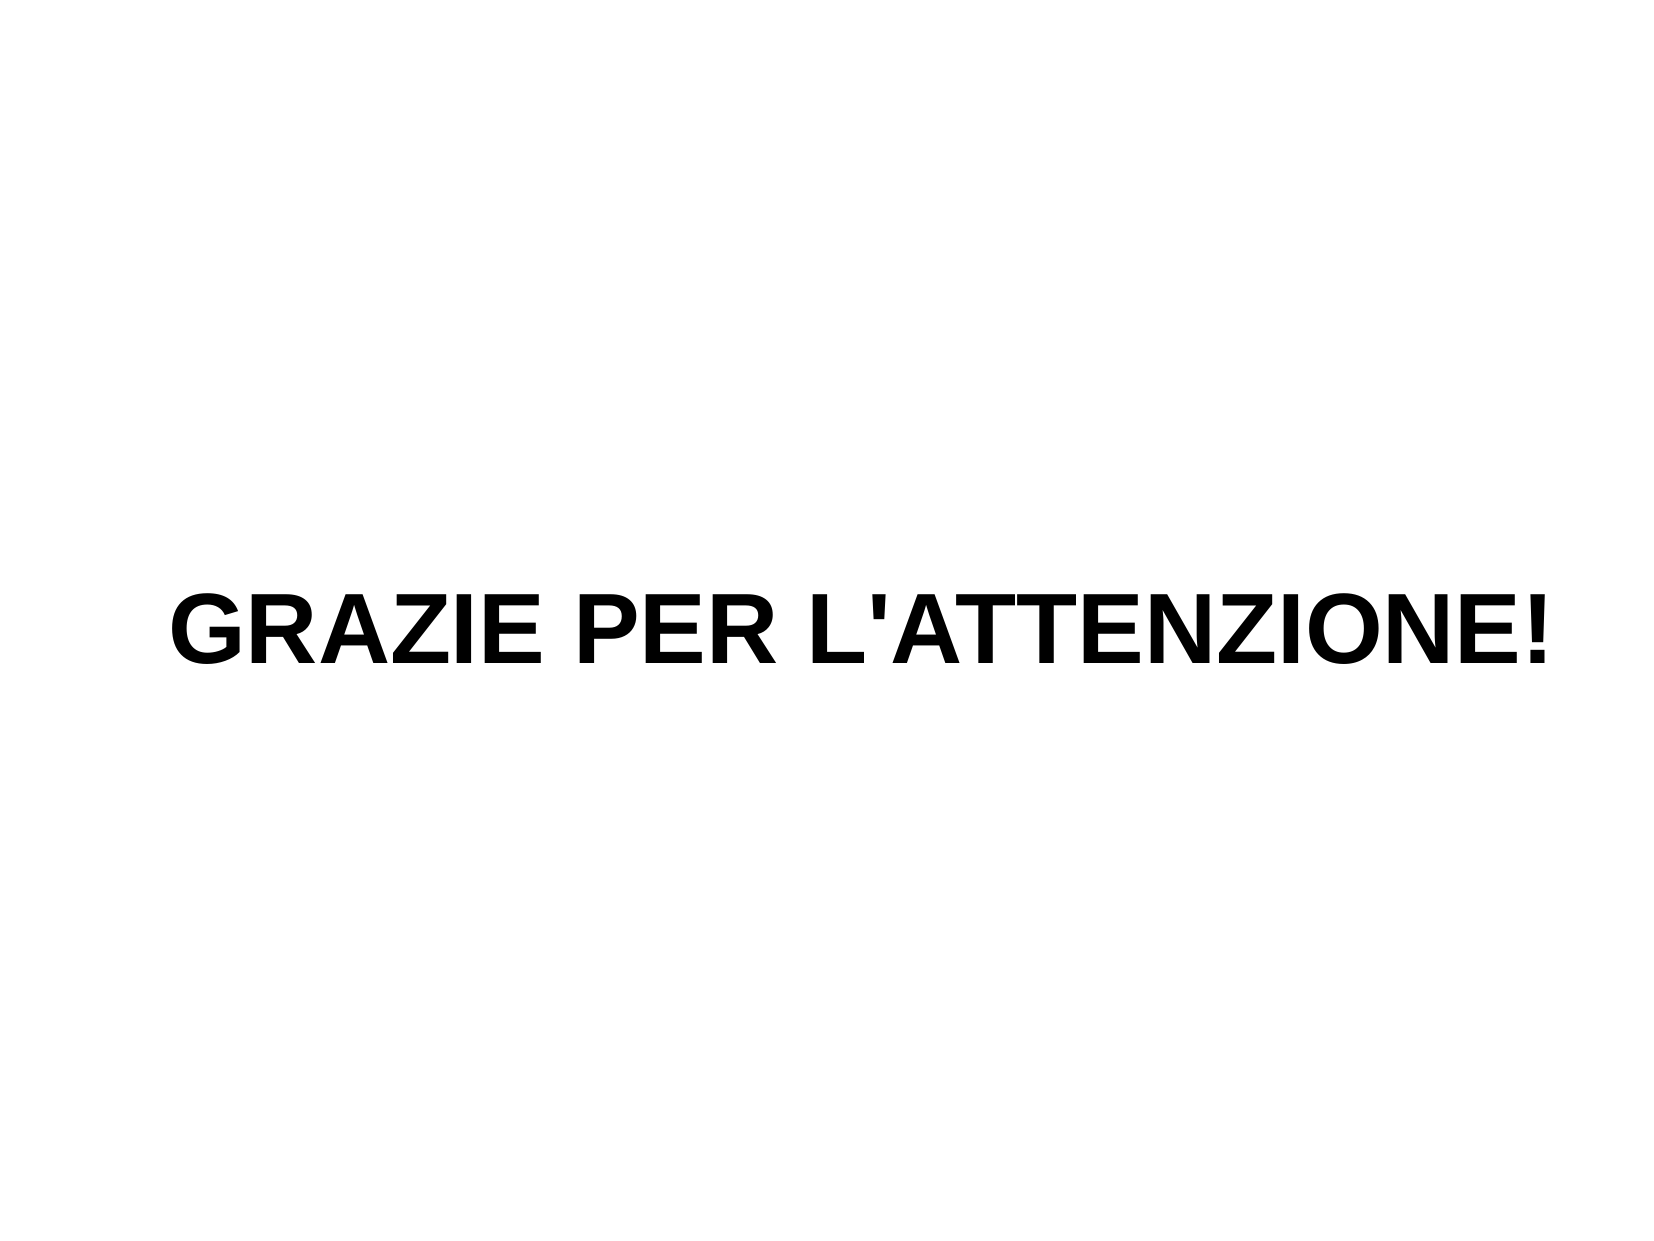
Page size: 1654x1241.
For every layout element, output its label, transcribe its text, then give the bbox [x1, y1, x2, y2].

list GRAZIE PER L'ATTENZIONE! [82, 290, 1571, 1109]
